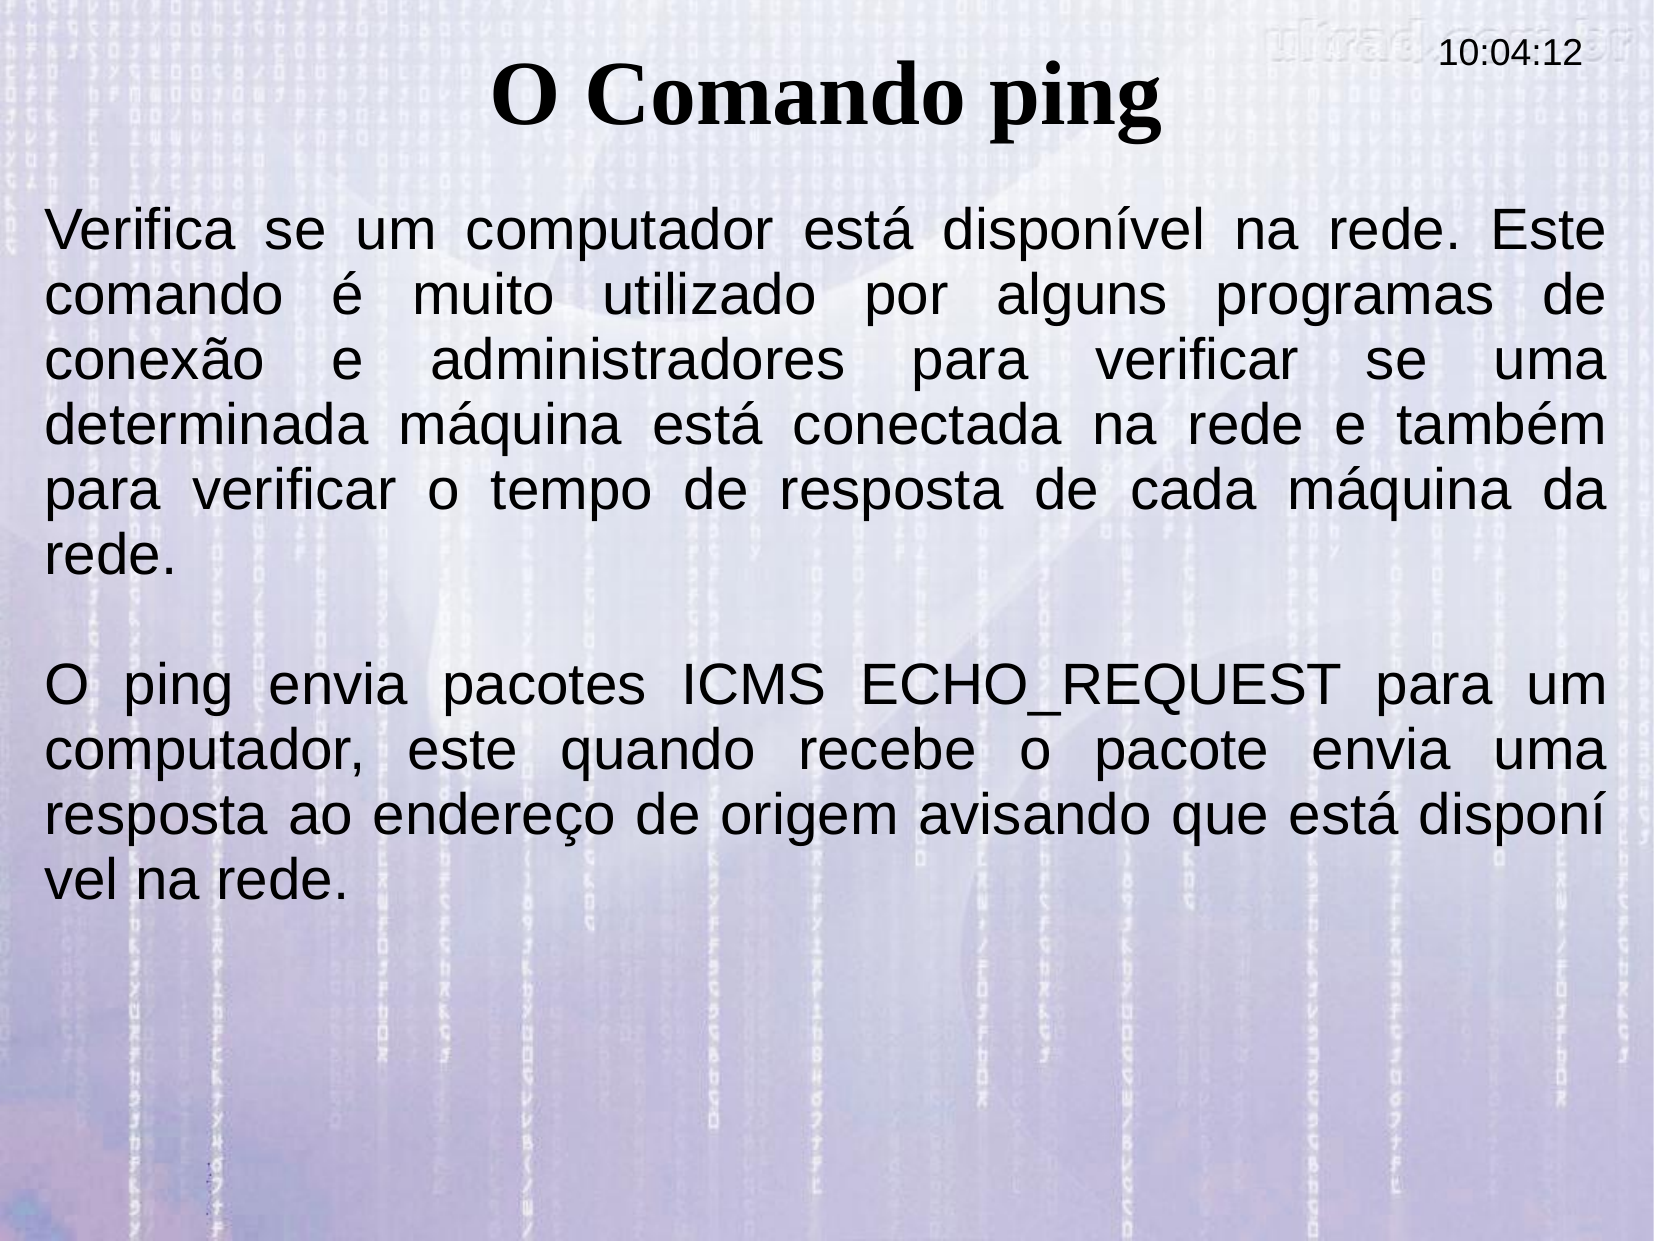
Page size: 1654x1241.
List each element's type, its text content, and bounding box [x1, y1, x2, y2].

text_box [590, 324, 886, 395]
text_box O Comando ping [29, 35, 1625, 171]
text_box Verifica se um computador está disponível na rede. Este comando é muito utilizado por alguns programas de conexão e administradores para verificar se uma determinada máquina está conectada na rede e também para verificar o tempo de resposta de cada máquina da rede. O ping envia pacotes ICMS ECHO_REQUEST para um computador, este quando recebe o pacote envia uma resposta ao endereço de origem avisando que está disponí­vel na rede. [29, 188, 1625, 920]
picture [0, 0, 1654, 1241]
text_box 09:49:10 [1423, 23, 1631, 94]
